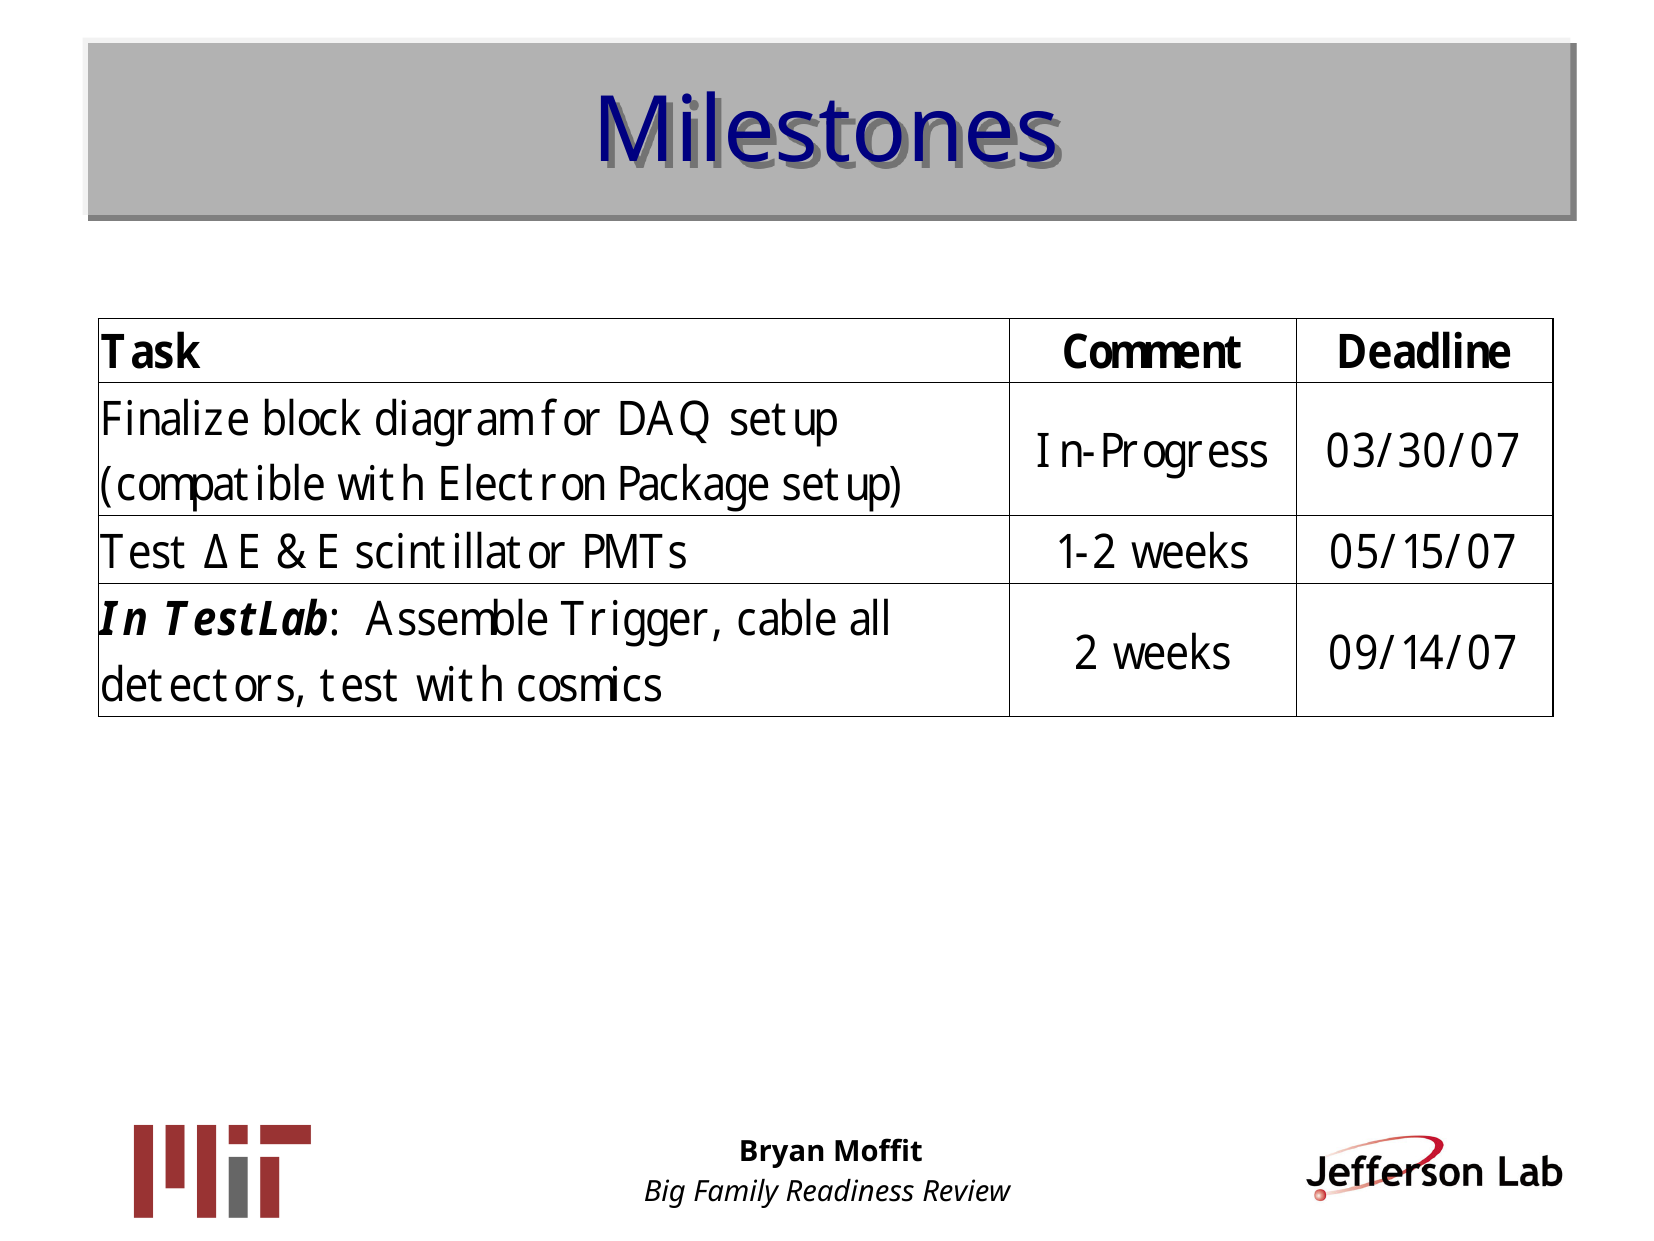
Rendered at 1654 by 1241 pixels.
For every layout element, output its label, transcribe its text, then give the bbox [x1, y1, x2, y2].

picture [129, 1120, 316, 1223]
picture [1296, 1129, 1570, 1210]
chart [95, 316, 1555, 720]
title Milestones [82, 37, 1571, 216]
